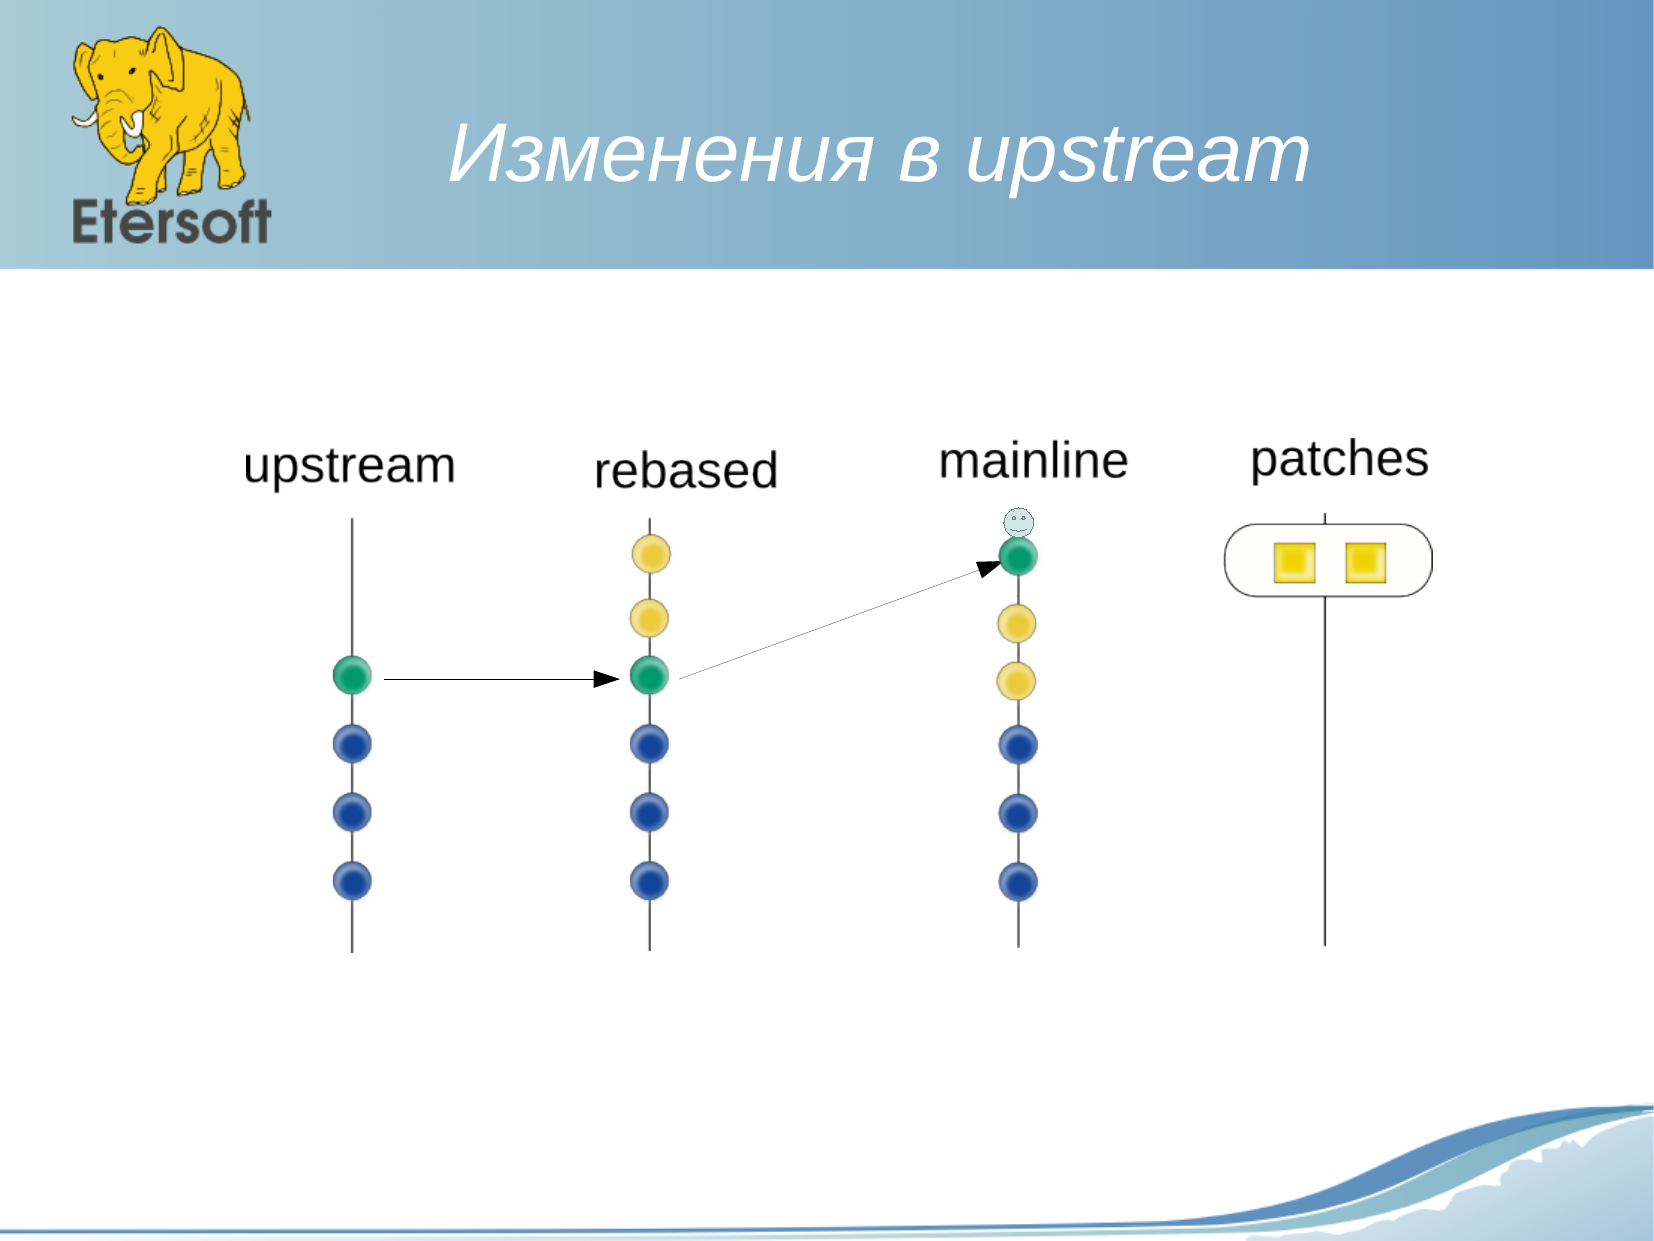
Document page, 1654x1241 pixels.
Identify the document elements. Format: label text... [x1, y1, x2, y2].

title Изменения в upstream [135, 49, 1625, 257]
picture [0, 0, 1654, 1241]
text_box [1003, 507, 1034, 538]
